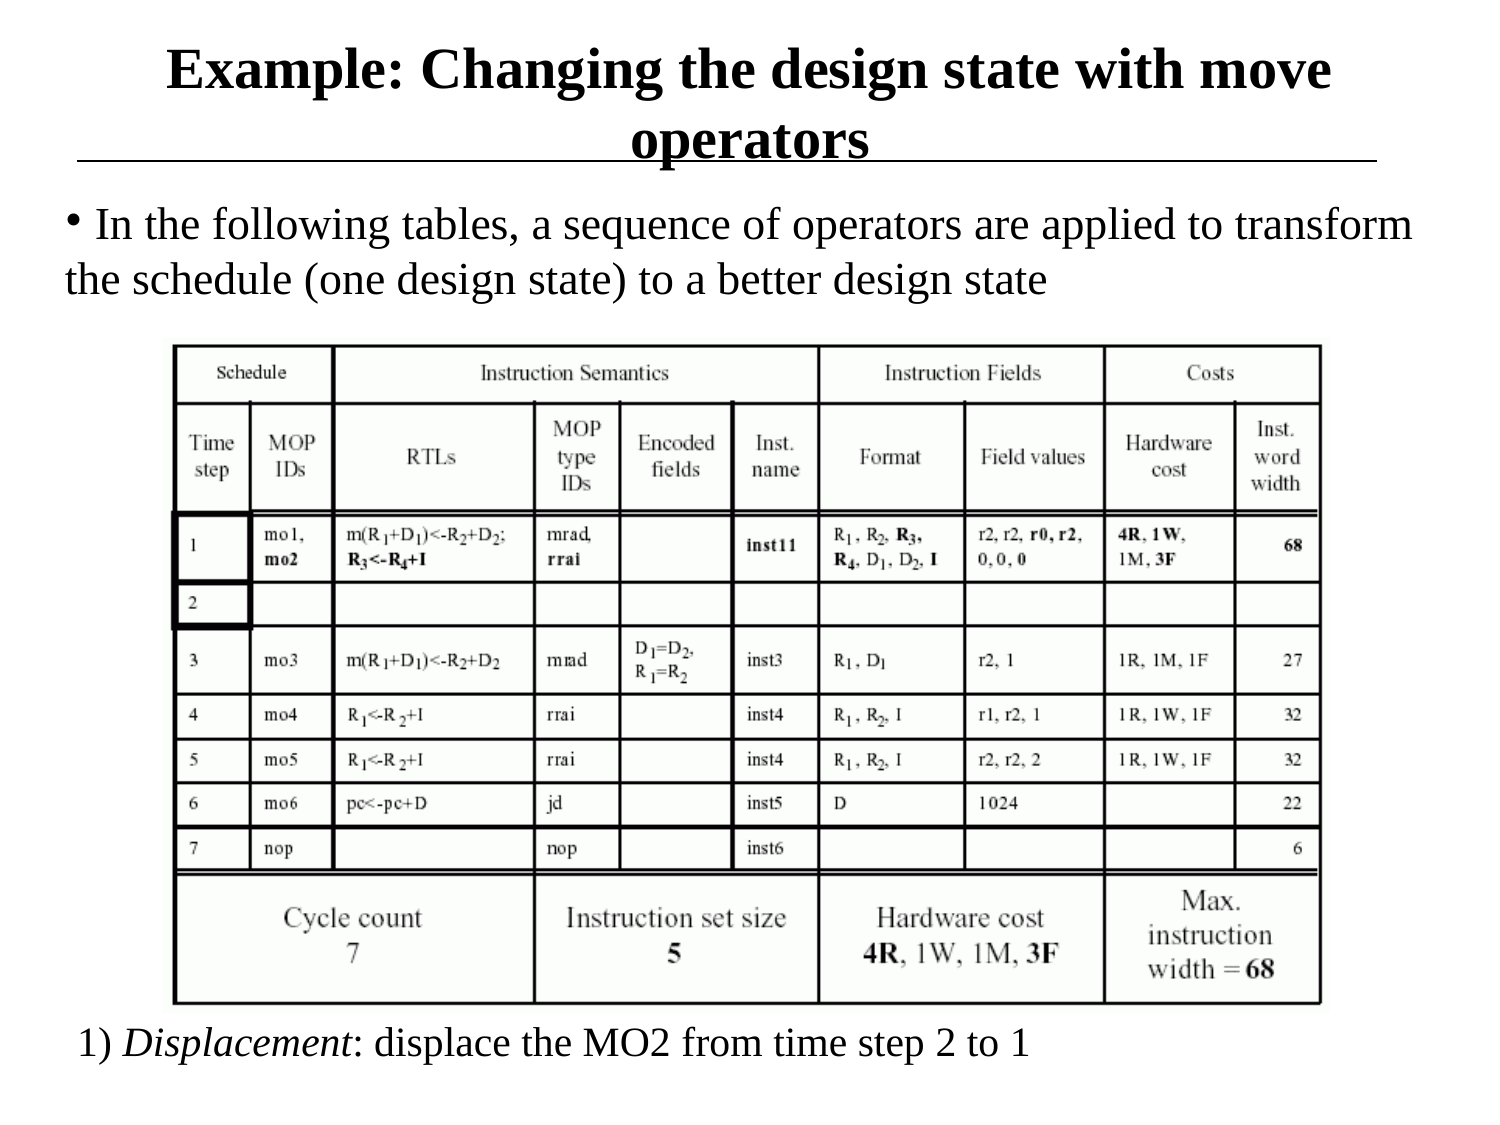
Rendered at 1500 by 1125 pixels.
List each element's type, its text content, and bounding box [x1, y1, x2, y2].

text_box 1) Displacement: displace the MO2 from time step 2 to 1 [62, 1012, 1225, 1067]
title Example: Changing the design state with move operators [112, 22, 1388, 178]
text_box In the following tables, a sequence of operators are applied to transform the schedule (one design state) to a better design state [50, 187, 1463, 307]
picture [162, 337, 1330, 1013]
